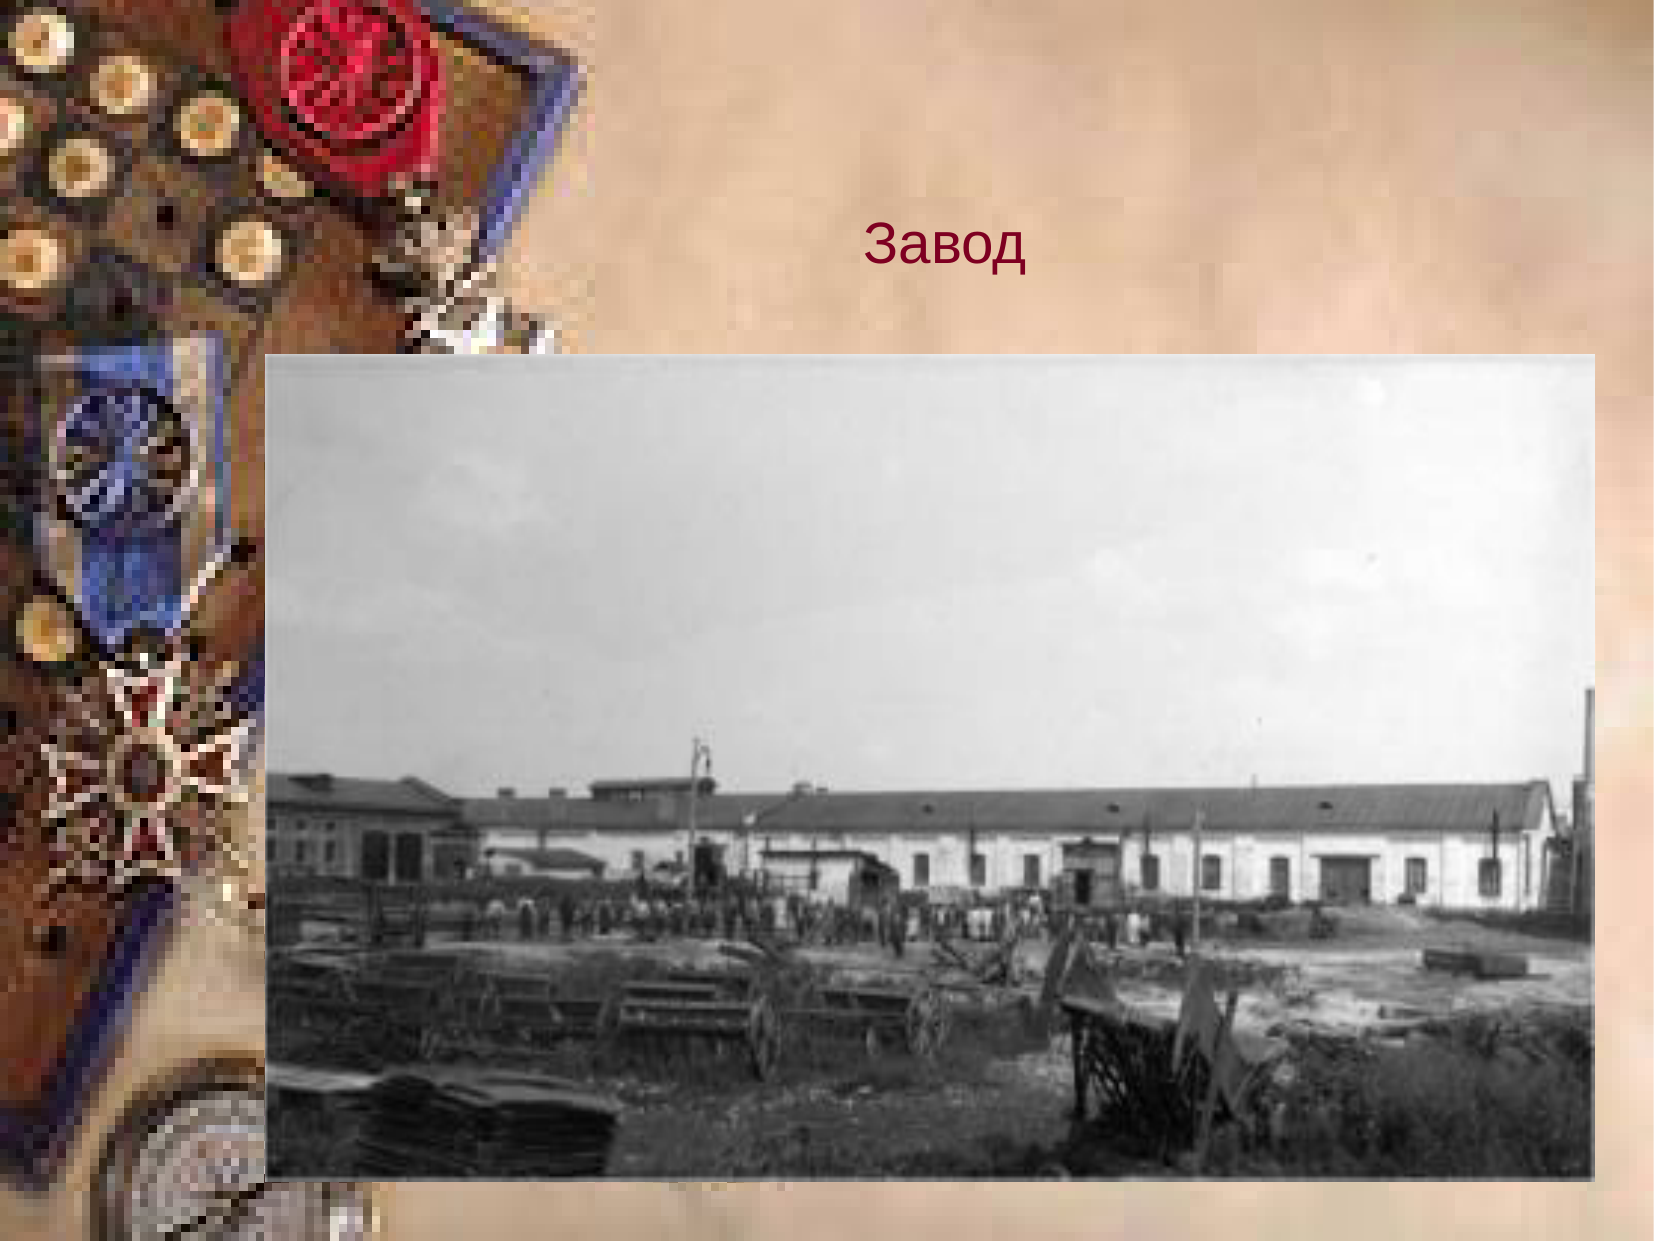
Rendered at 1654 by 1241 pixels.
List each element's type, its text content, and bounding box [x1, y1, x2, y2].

picture [0, 0, 1654, 1241]
title Завод [295, 147, 1595, 340]
